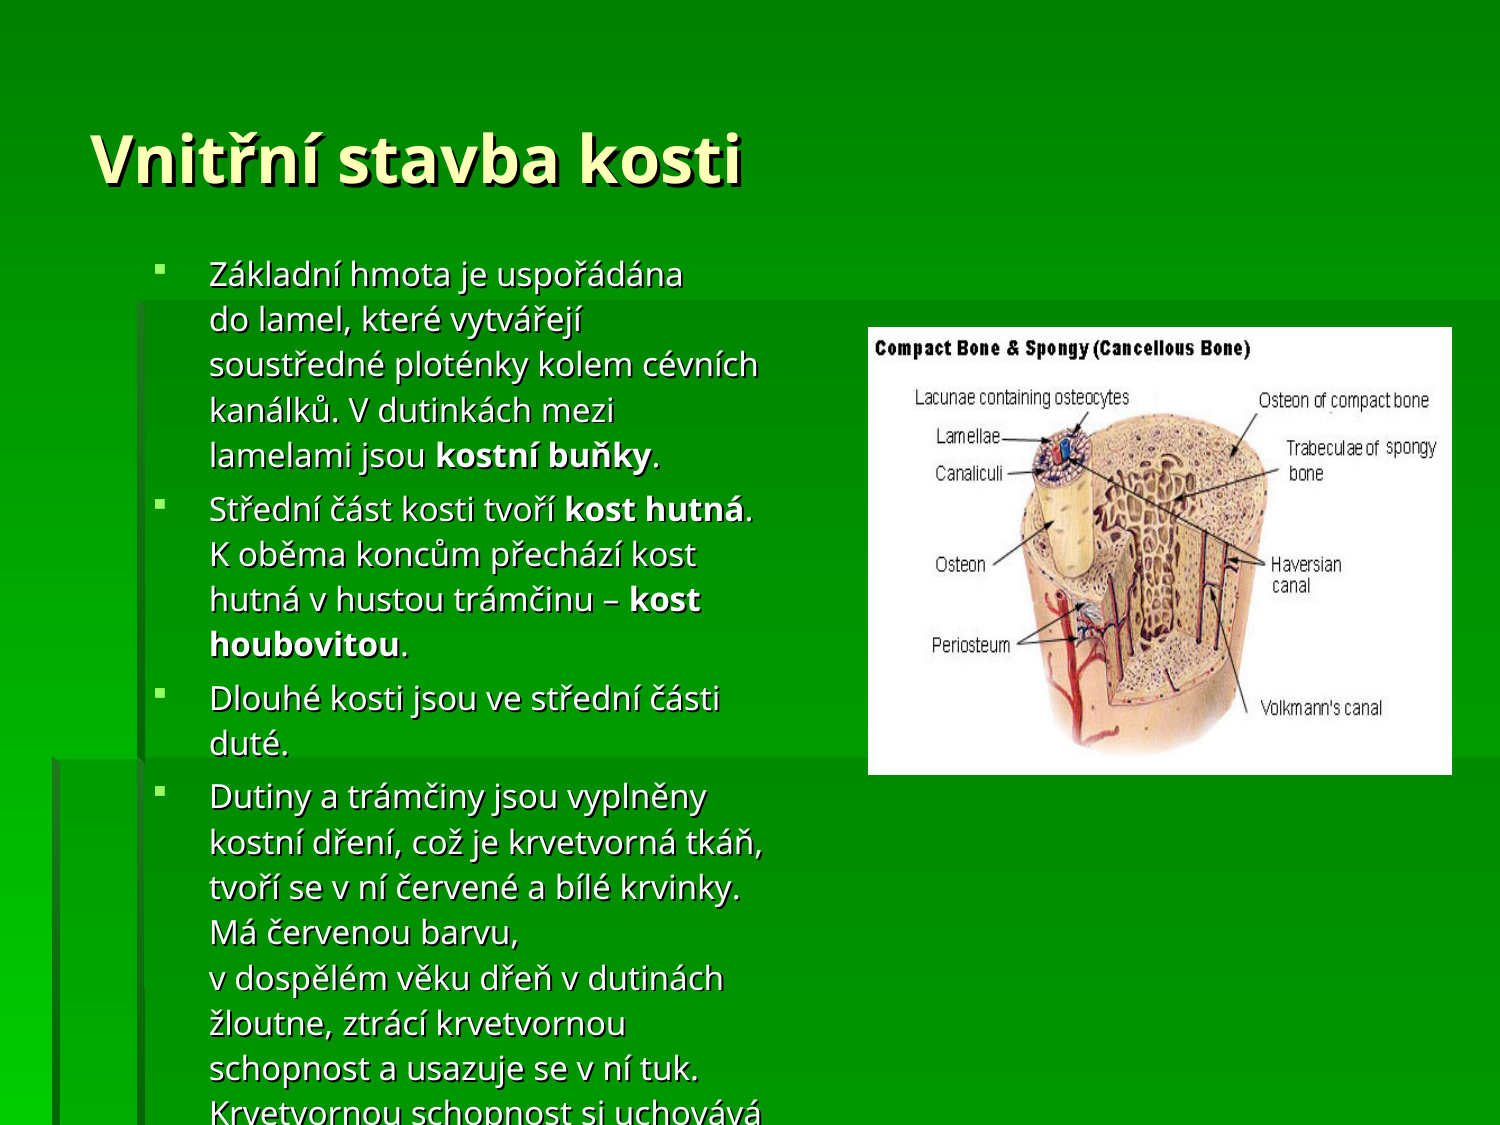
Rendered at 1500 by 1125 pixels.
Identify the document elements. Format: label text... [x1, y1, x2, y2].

title Vnitřní stavba kosti [75, 40, 1451, 276]
list Základní hmota je uspořádána do lamel, které vytvářejí soustředné ploténky kolem cévních kanálků. V dutinkách mezi lamelami jsou kostní buňky. Střední část kosti tvoří kost hutná. K oběma koncům přechází kost hutná v hustou trámčinu – kost houbovitou. Dlouhé kosti jsou ve střední části duté. Dutiny a trámčiny jsou vyplněny kostní dření, což je krvetvorná tkáň, tvoří se v ní červené a bílé krvinky. Má červenou barvu, v dospělém věku dřeň v dutinách žloutne, ztrácí krvetvornou schopnost a usazuje se v ní tuk. Krvetvornou schopnost si uchovává dřeň v plochách a krátkých kostech. [137, 243, 783, 1082]
text_box [868, 327, 1452, 776]
